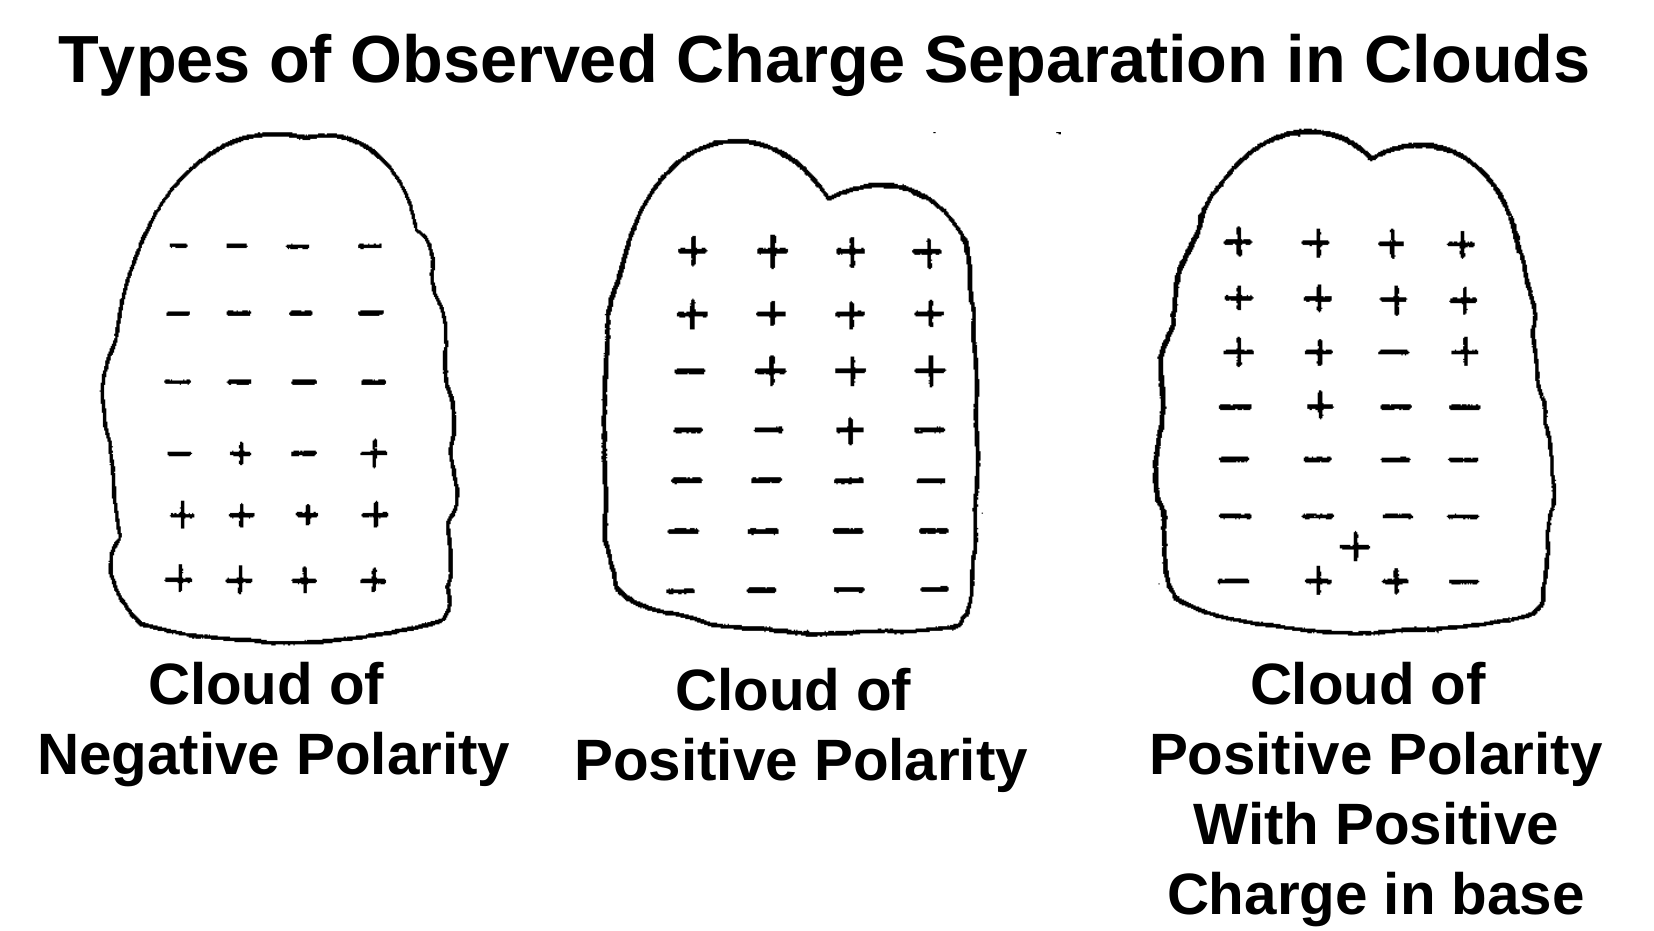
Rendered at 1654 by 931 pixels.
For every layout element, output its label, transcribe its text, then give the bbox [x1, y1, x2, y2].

text_box Cloud of Positive Polarity [539, 644, 1065, 800]
picture [25, 100, 1061, 660]
picture [1083, 116, 1648, 638]
title Types of Observed Charge Separation in Clouds [0, 5, 1654, 107]
text_box Cloud of Positive Polarity With Positive Charge in base [1113, 638, 1639, 931]
text_box Cloud of Negative Polarity [11, 638, 537, 794]
